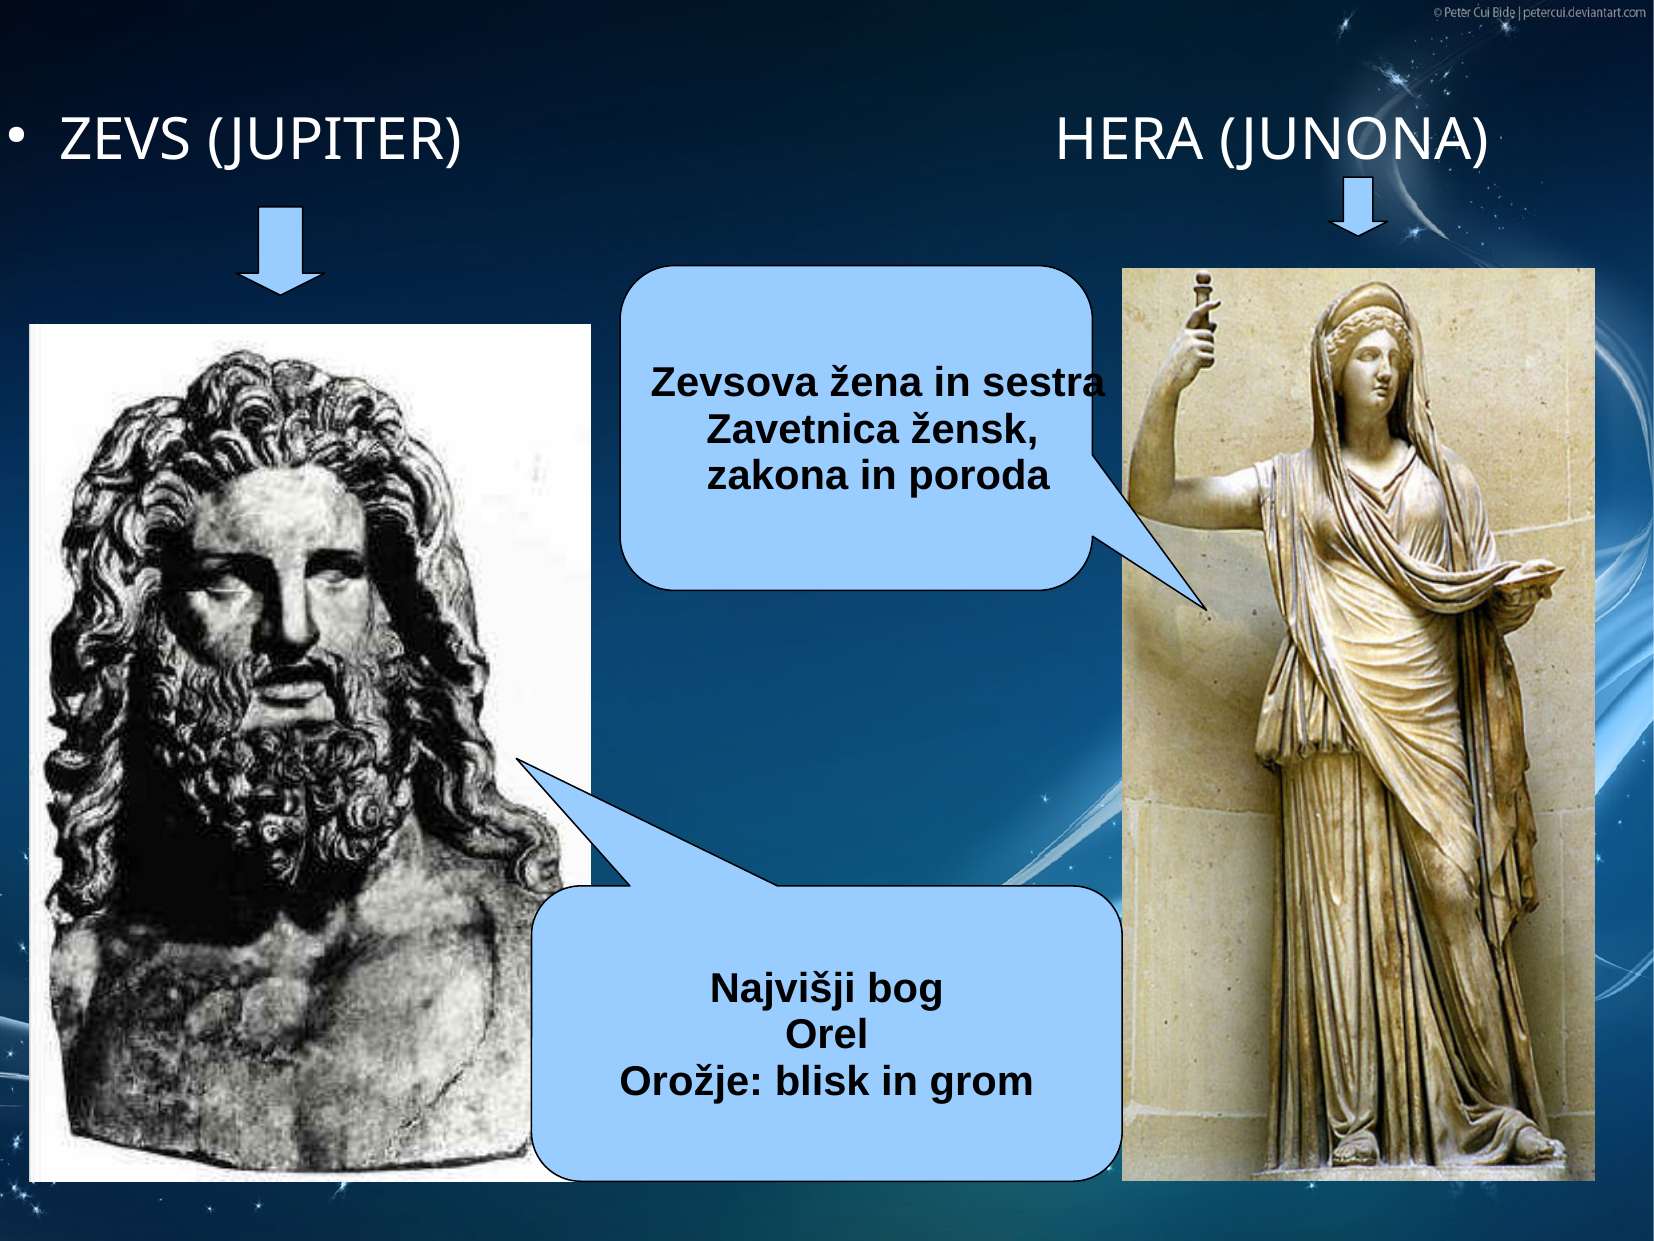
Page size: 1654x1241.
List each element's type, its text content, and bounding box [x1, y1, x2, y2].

text_box [1328, 177, 1388, 237]
picture [0, 0, 1654, 1241]
text_box Najvišji bog Orel Orožje: blisk in grom [516, 758, 1123, 1182]
text_box [236, 206, 325, 296]
text_box Zevsova žena in sestra Zavetnica žensk, zakona in poroda [620, 265, 1207, 611]
list ZEVS (JUPITER) HERA (JUNONA) [0, 88, 1624, 177]
